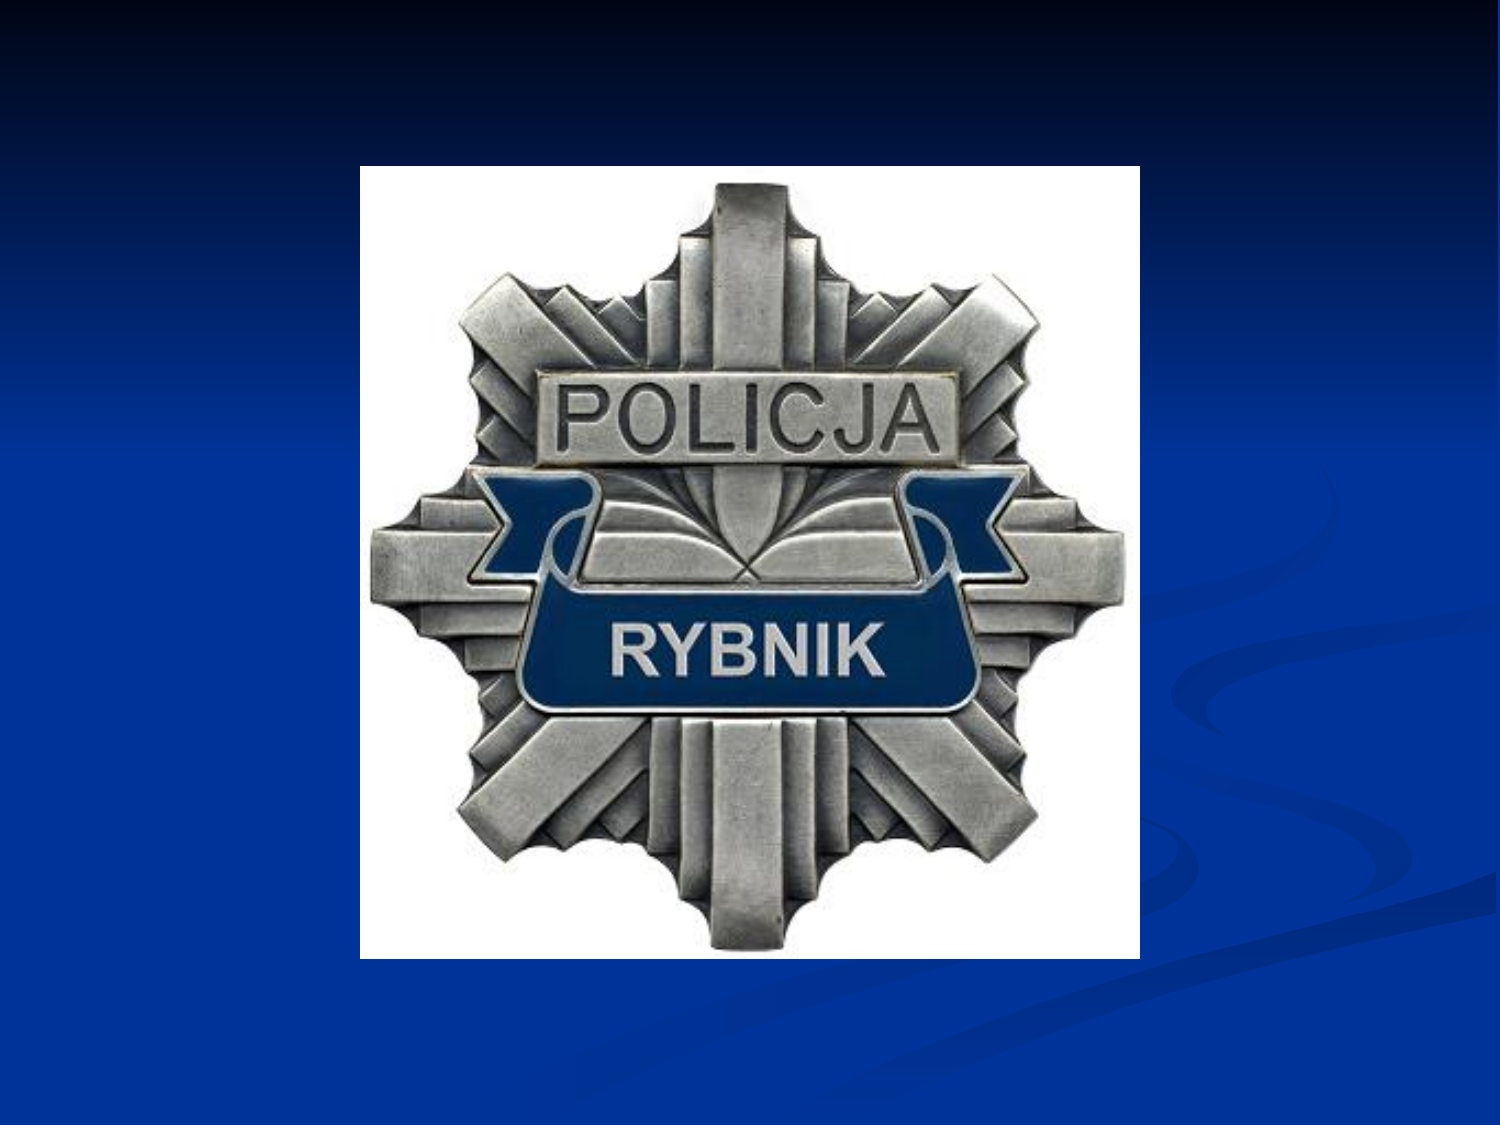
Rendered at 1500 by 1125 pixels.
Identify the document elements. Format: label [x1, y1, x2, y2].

picture [360, 166, 1140, 959]
